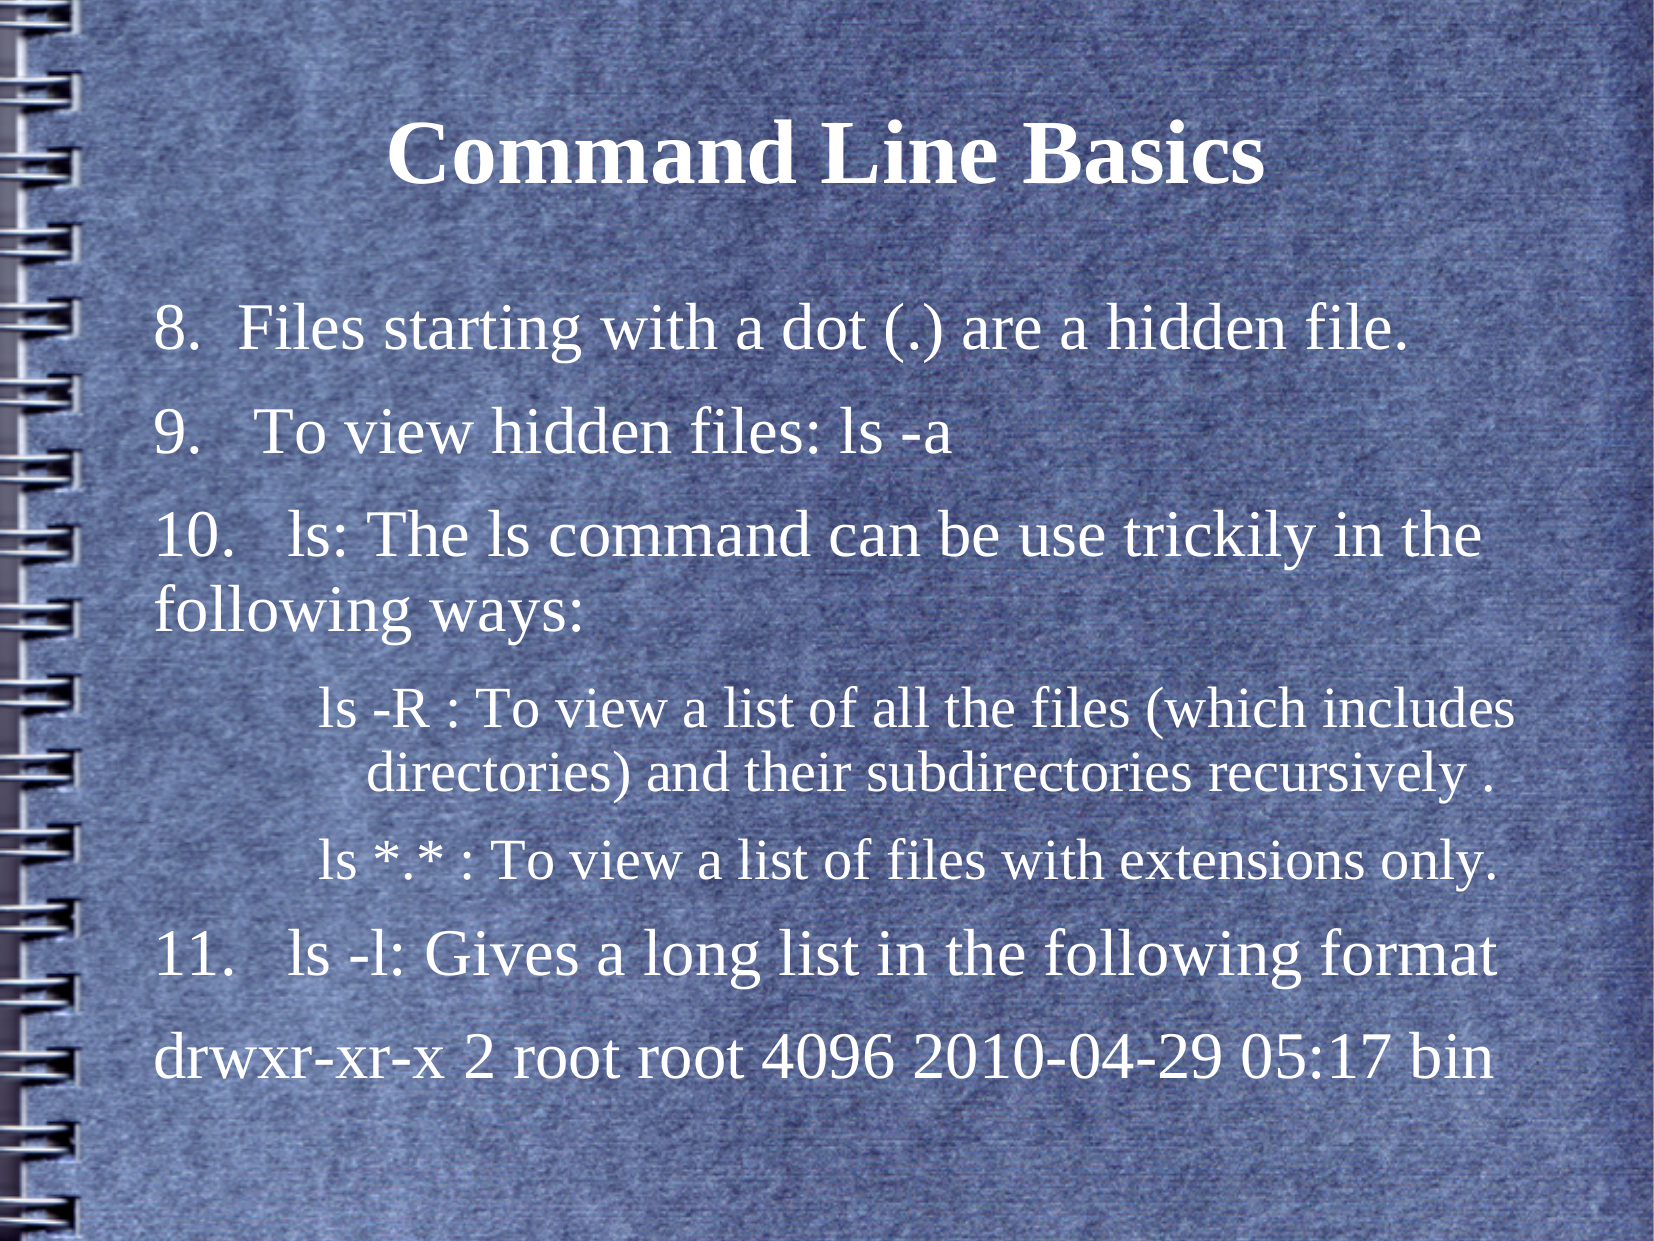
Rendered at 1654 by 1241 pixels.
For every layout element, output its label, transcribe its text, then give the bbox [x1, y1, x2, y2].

picture [0, 0, 1654, 1241]
title Command Line Basics [82, 56, 1571, 250]
list 8. Files starting with a dot (.) are a hidden file. 9. To view hidden files: ls -a 10. ls: The ls command can be use trickily in the following ways: ls -R : To view a list of all the files (which includes directories) and their subdirectories recursively . ls *.* : To view a list of files with extensions only. 11. ls -l: Gives a long list in the following format drwxr-xr-x 2 root root 4096 2010-04-29 05:17 bin [82, 290, 1571, 1094]
